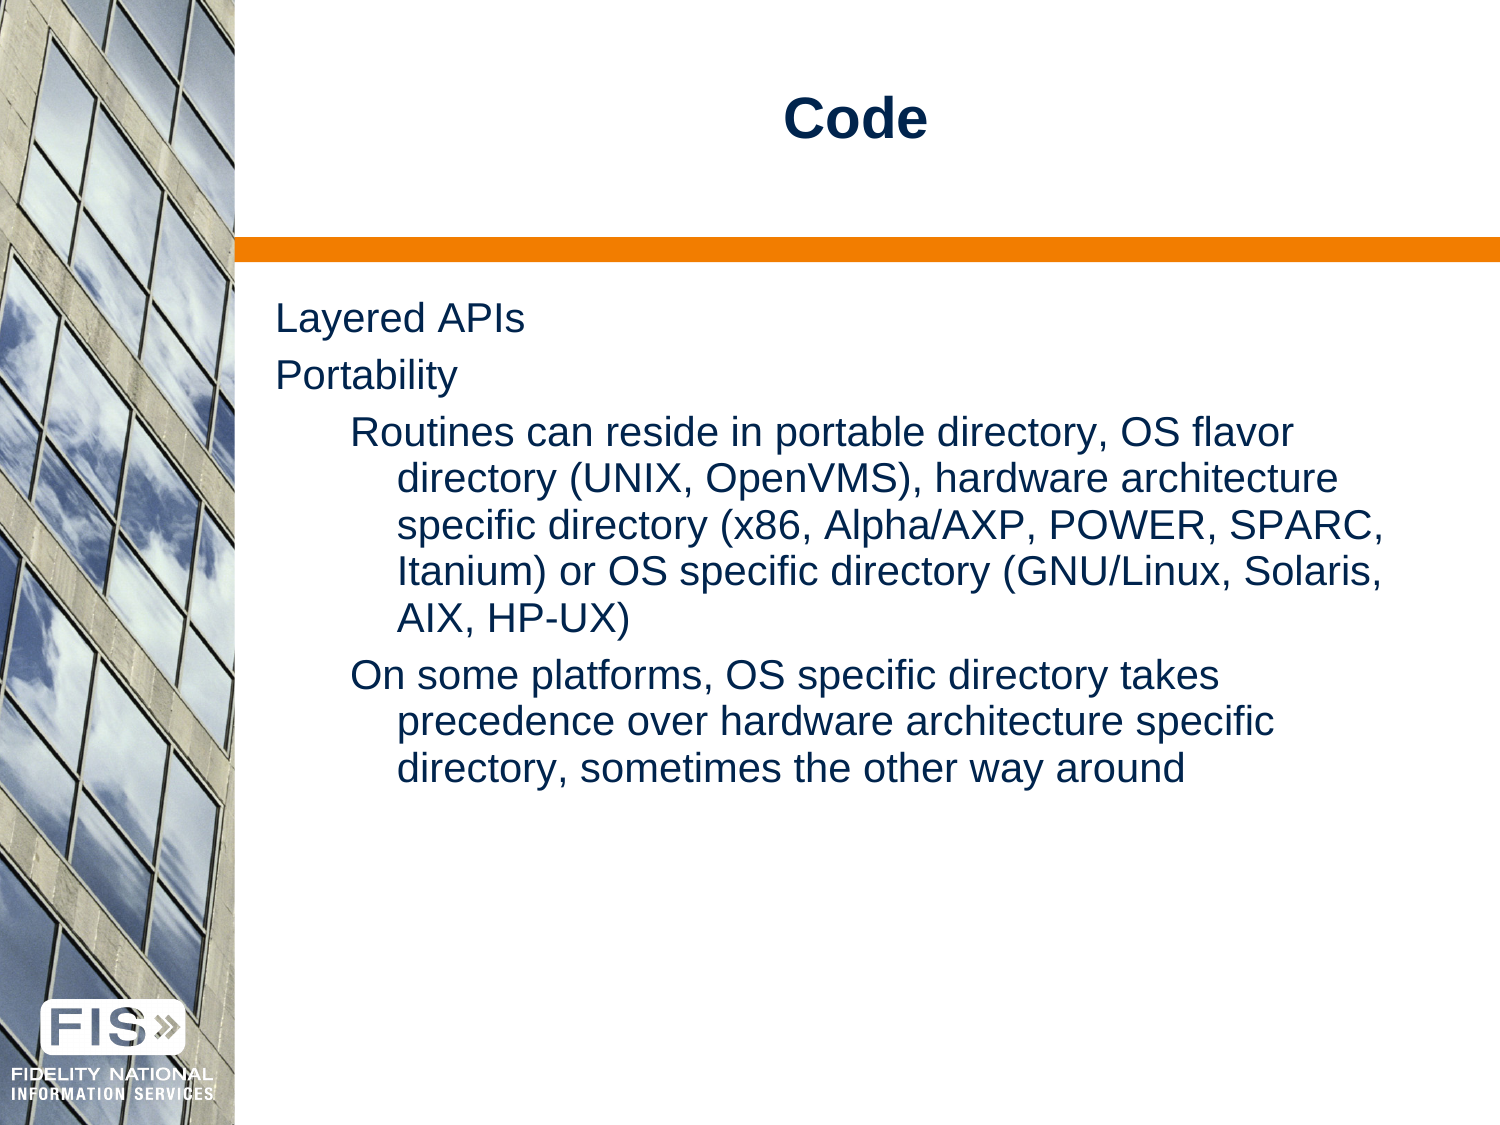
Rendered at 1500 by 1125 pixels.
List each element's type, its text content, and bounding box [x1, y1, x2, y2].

list Layered APIs Portability Routines can reside in portable directory, OS flavor directory (UNIX, OpenVMS), hardware architecture specific directory (x86, Alpha/AXP, POWER, SPARC, Itanium) or OS specific directory (GNU/Linux, Solaris, AIX, HP-UX) On some platforms, OS specific directory takes precedence over hardware architecture specific directory, sometimes the other way around [274, 295, 1438, 1023]
title Code [274, 32, 1438, 206]
picture [0, 0, 235, 1125]
